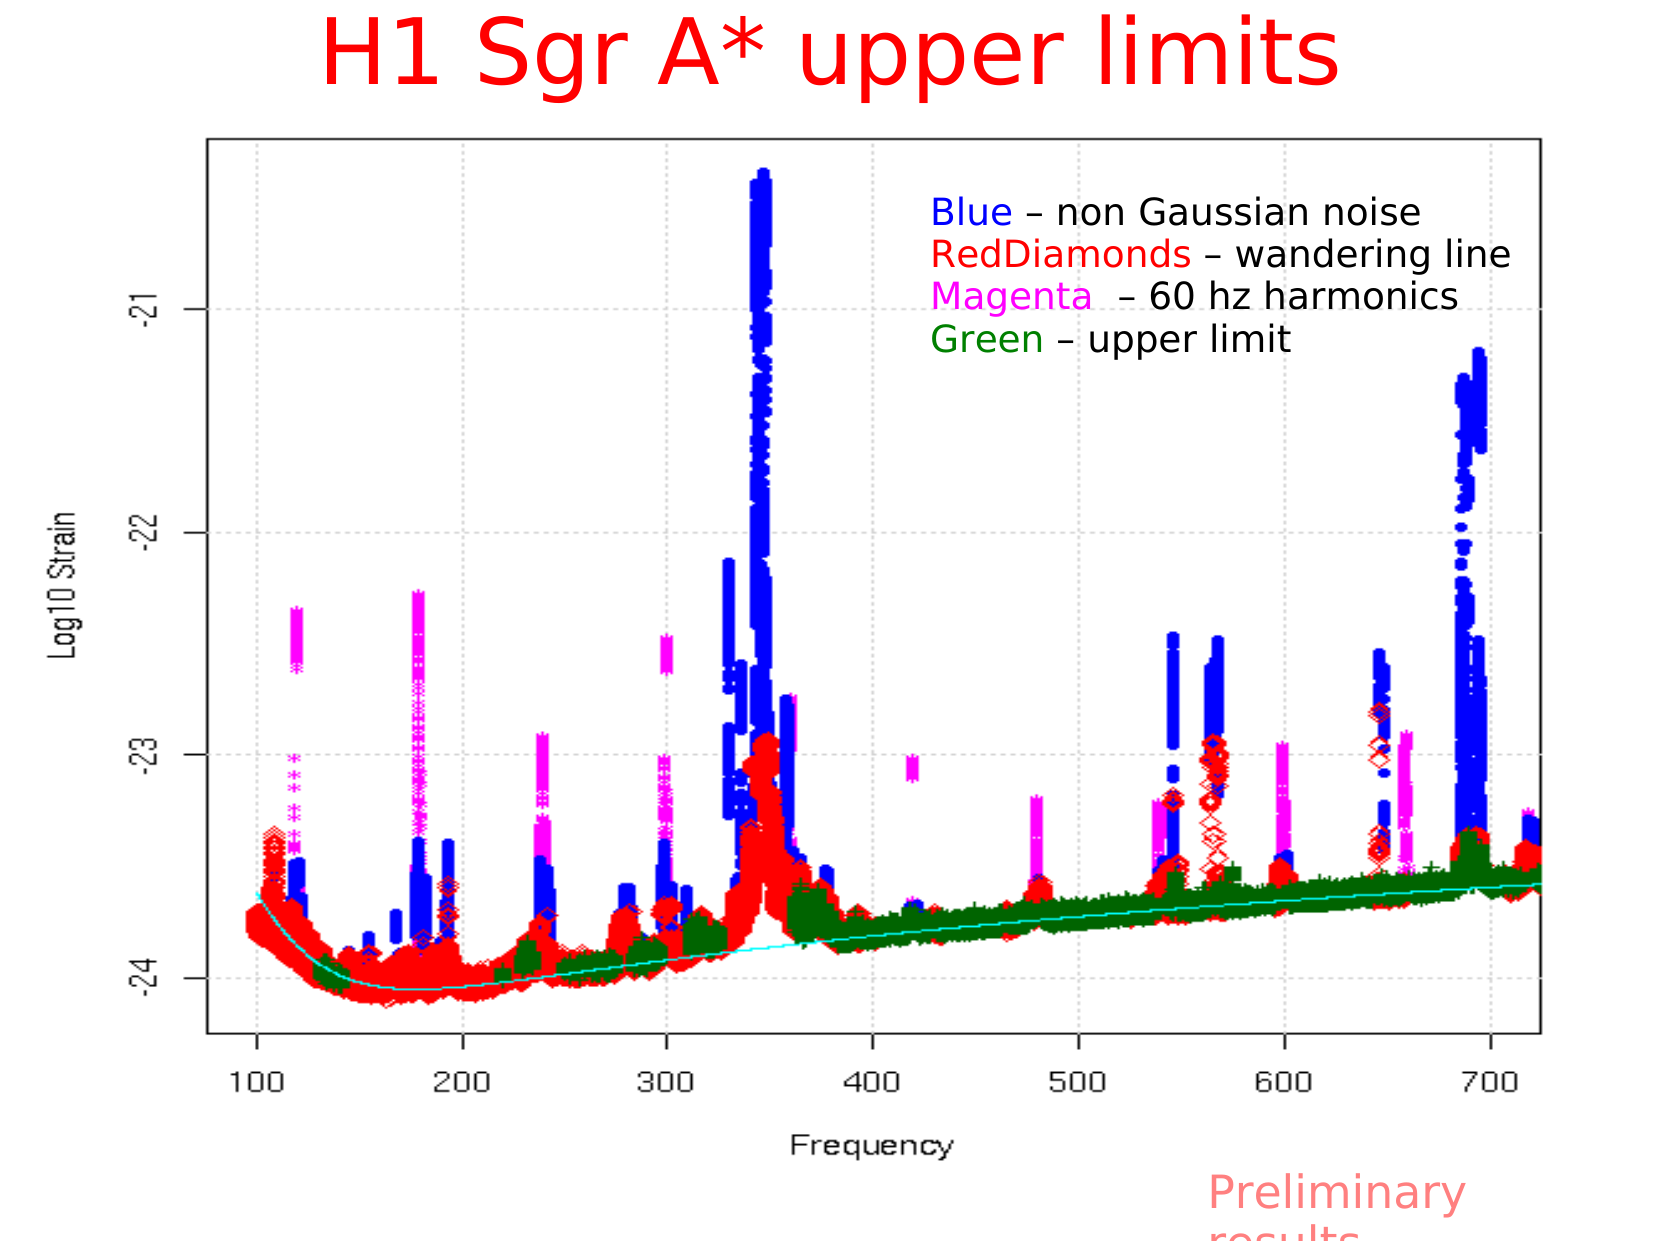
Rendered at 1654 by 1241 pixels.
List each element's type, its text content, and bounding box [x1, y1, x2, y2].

picture [38, 11, 1627, 1195]
title H1 Sgr A* upper limits [125, 0, 1538, 118]
text_box Preliminary results [1192, 1159, 1644, 1228]
text_box Blue – non Gaussian noise RedDiamonds – wandering line Magenta – 60 hz harmonics Green – upper limit [903, 184, 1654, 370]
